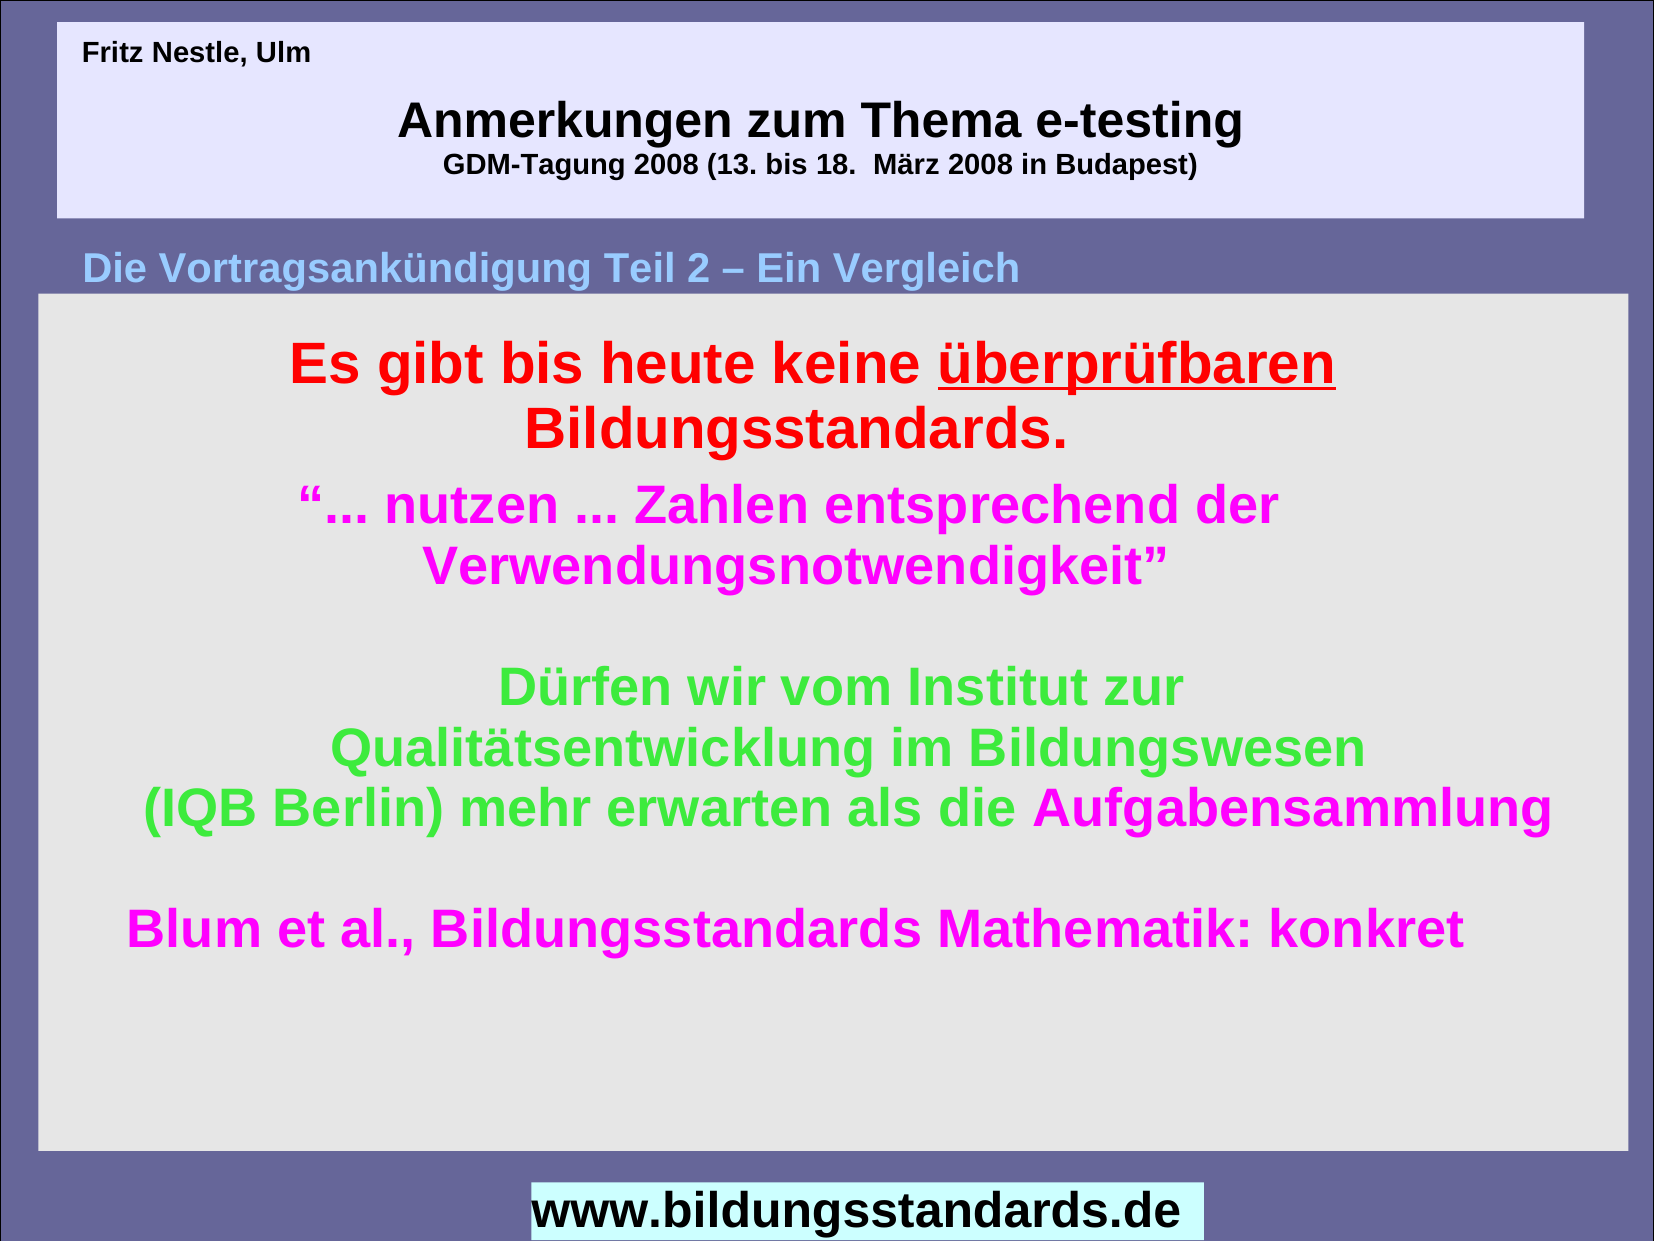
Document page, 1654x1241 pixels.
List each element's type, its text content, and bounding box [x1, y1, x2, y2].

text_box www.bildungsstandards.de [531, 1182, 1204, 1241]
text_box Es gibt bis heute keine überprüfbaren Bildungsstandards. “... nutzen ... Zahlen entsprechend der Verwendungsnotwendigkeit” Dürfen wir vom Institut zur Qualitätsentwicklung im Bildungswesen (IQB Berlin) mehr erwarten als die Aufgabensammlung Blum et al., Bildungsstandards Mathematik: konkret [38, 293, 1629, 1151]
text_box Die Vortragsankündigung Teil 2 – Ein Vergleich [82, 244, 1171, 295]
text_box [0, 0, 1654, 1241]
text_box Fritz Nestle, Ulm Anmerkungen zum Thema e-testing GDM-Tagung 2008 (13. bis 18. März 2008 in Budapest) [57, 22, 1585, 219]
